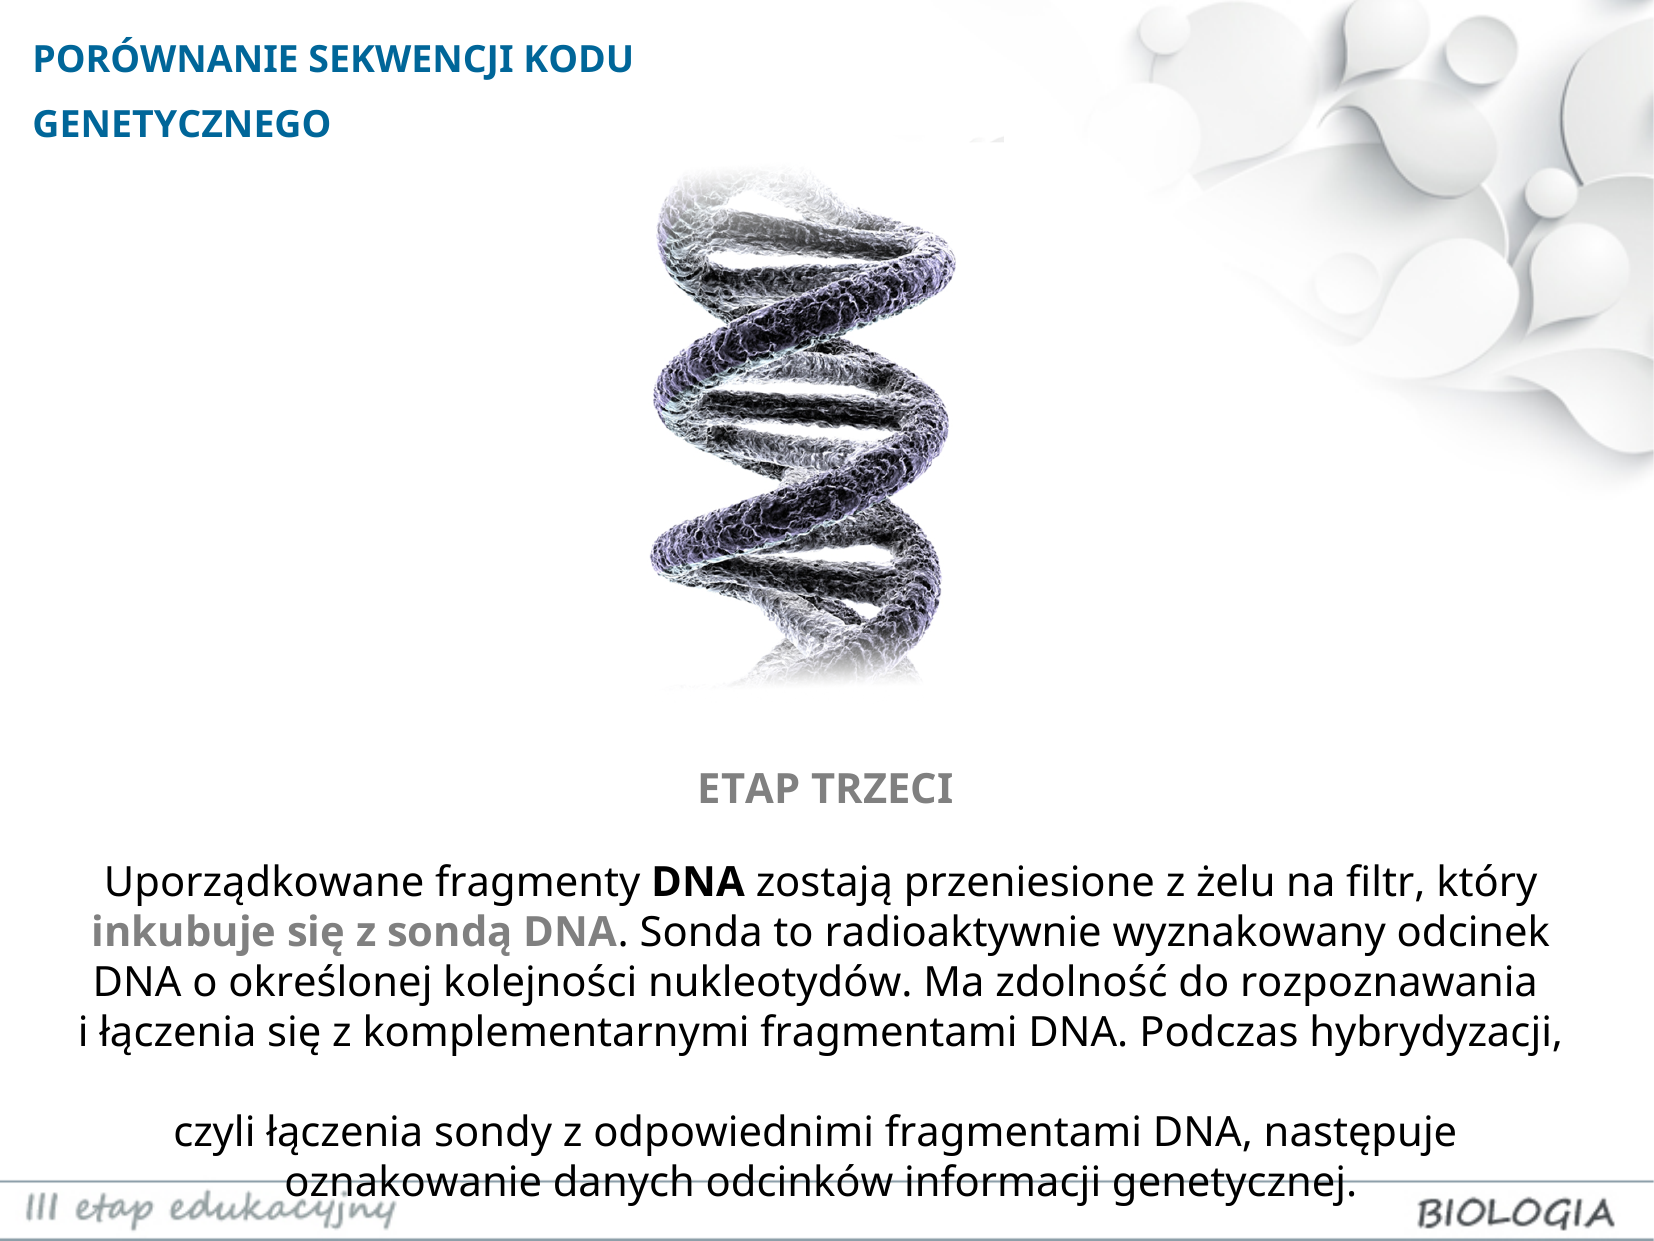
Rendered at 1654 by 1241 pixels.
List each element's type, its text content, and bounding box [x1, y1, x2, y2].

chart [626, 135, 1004, 716]
text_box PORÓWNANIE SEKWENCJI KODU GENETYCZNEGO [17, 31, 1270, 154]
text_box Uporządkowane fragmenty DNA zostają przeniesione z żelu na filtr, który inkubuje się z sondą DNA. Sonda to radioaktywnie wyznakowany odcinek DNA o określonej kolejności nukleotydów. Ma zdolność do rozpoznawania i łączenia się z komplementarnymi fragmentami DNA. Podczas hybrydyzacji, czyli łączenia sondy z odpowiednimi fragmentami DNA, następuje oznakowanie danych odcinków informacji genetycznej. [59, 797, 1583, 1135]
text_box ETAP TRZECI [543, 759, 969, 822]
picture [0, 0, 1654, 1241]
